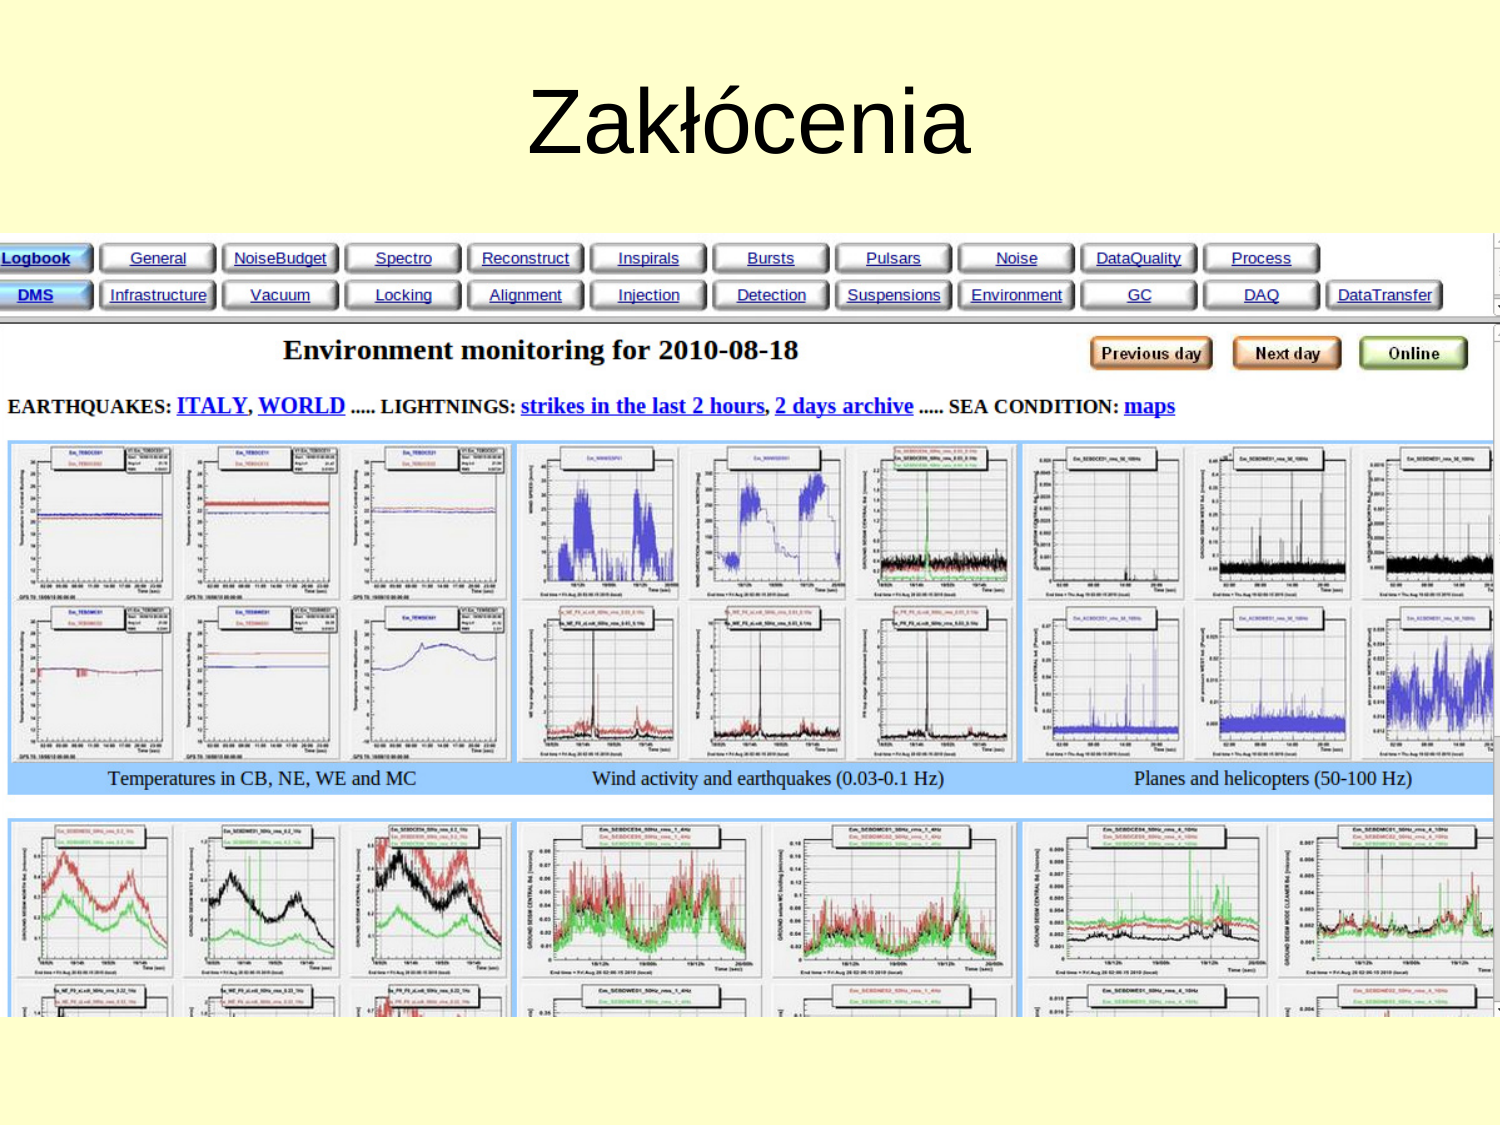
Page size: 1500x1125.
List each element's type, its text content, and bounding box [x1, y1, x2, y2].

title Zakłócenia [75, 41, 1426, 192]
picture [0, 233, 1500, 1017]
